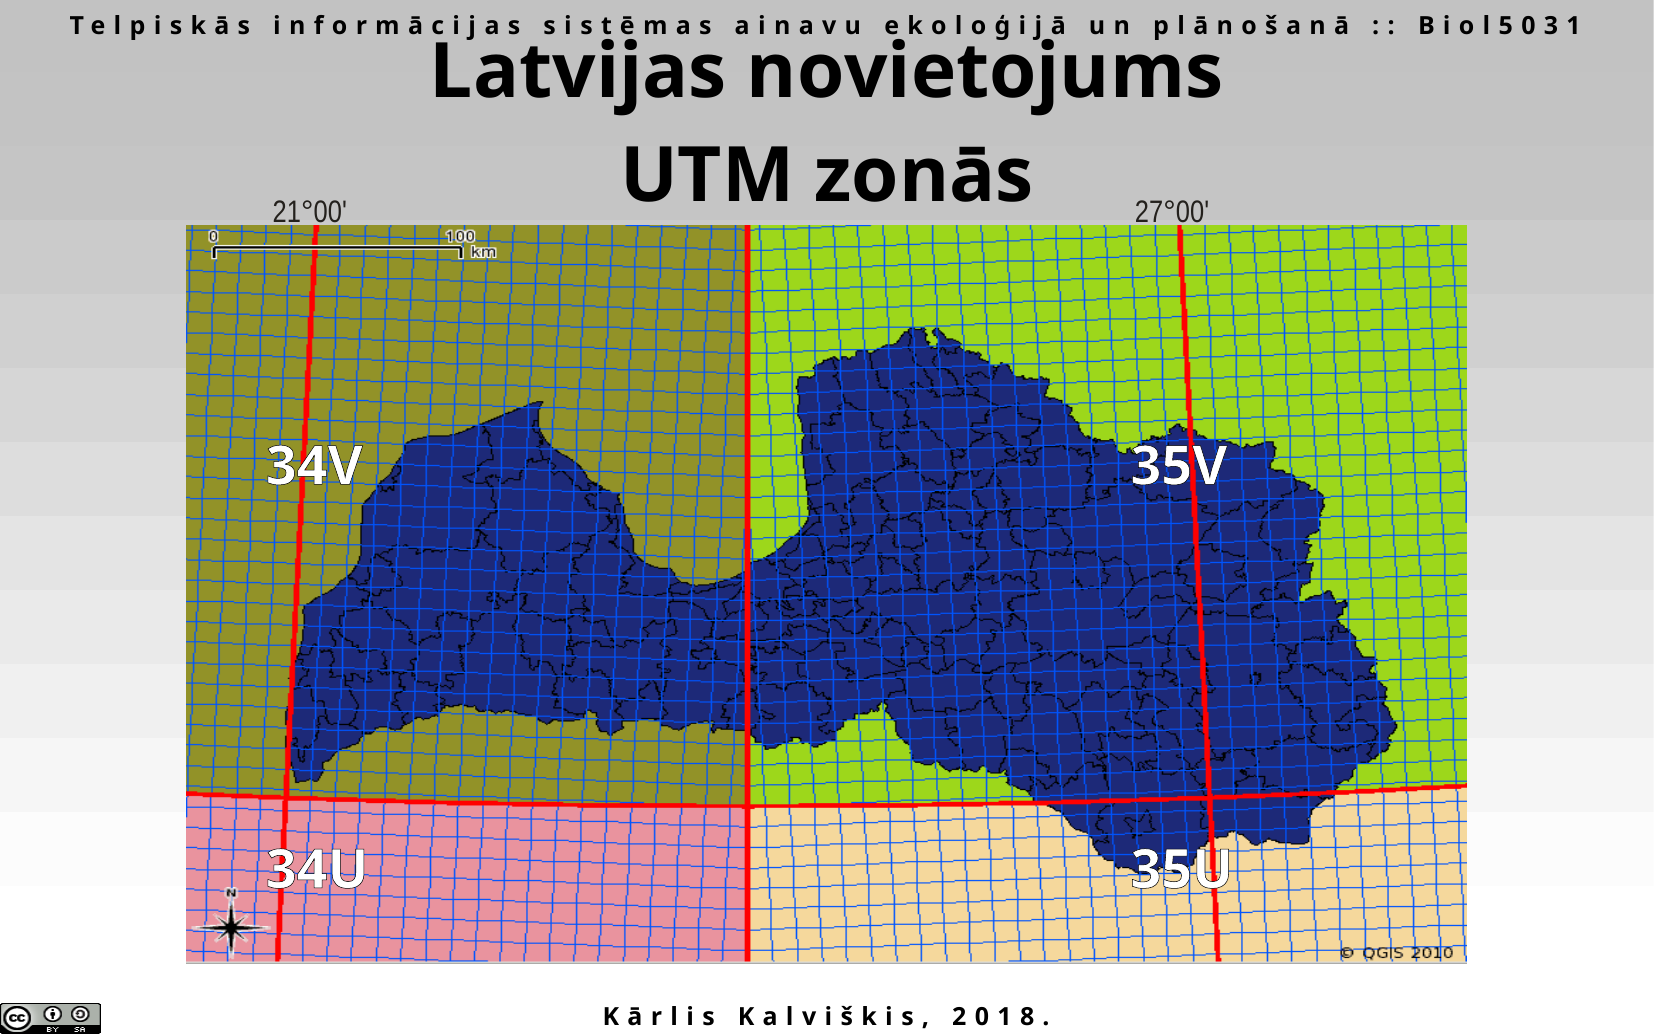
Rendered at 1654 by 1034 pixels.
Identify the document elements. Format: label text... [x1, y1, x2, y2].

text_box 27°00' [1134, 193, 1239, 224]
text_box 35U [1130, 829, 1227, 885]
text_box 35V [1130, 426, 1225, 481]
title Latvijas novietojums UTM zonās [0, 1, 1654, 240]
text_box 34U [265, 829, 362, 885]
picture [0, 225, 1654, 1034]
text_box 34V [265, 426, 360, 481]
text_box 21°00' [272, 193, 376, 224]
